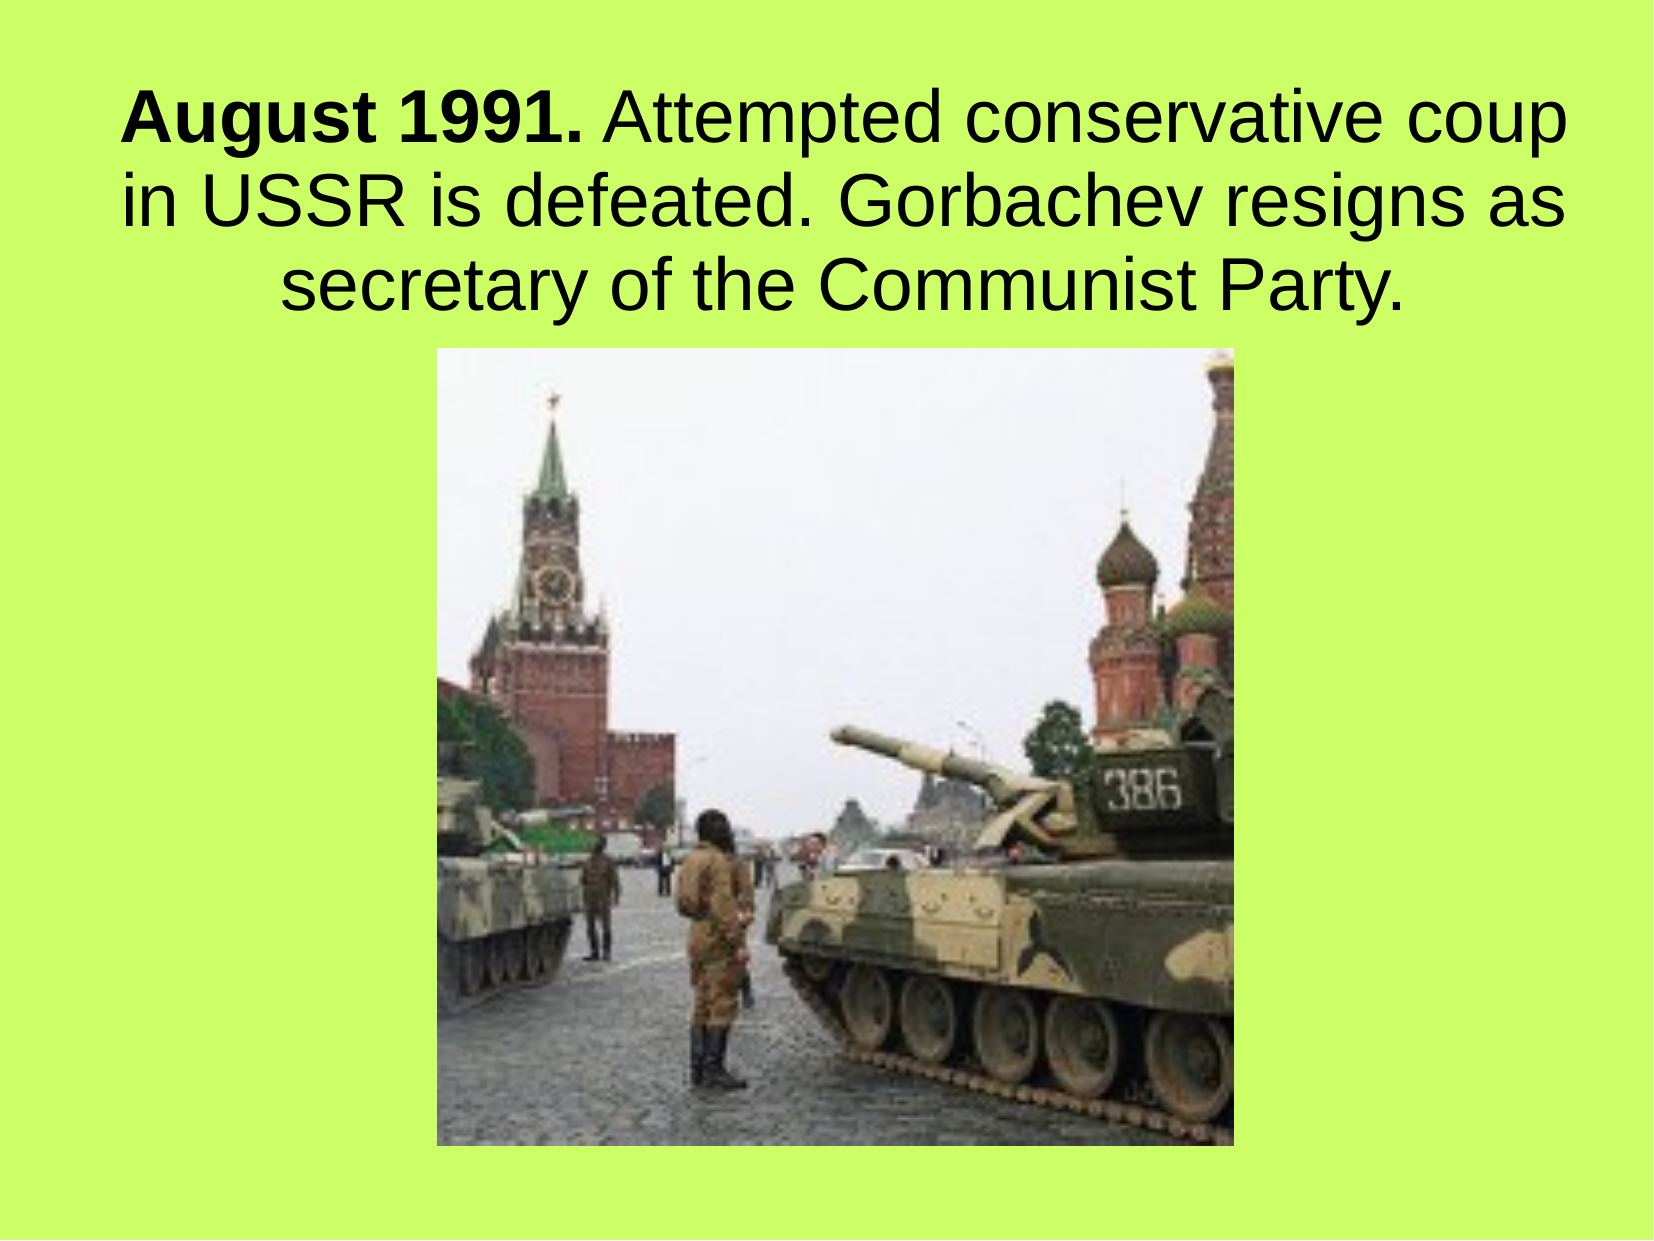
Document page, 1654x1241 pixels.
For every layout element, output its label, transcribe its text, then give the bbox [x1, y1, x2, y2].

picture [437, 348, 1234, 1146]
title August 1991. Attempted conservative coup in USSR is defeated. Gorbachev resigns as secretary of the Communist Party. [118, 32, 1571, 453]
